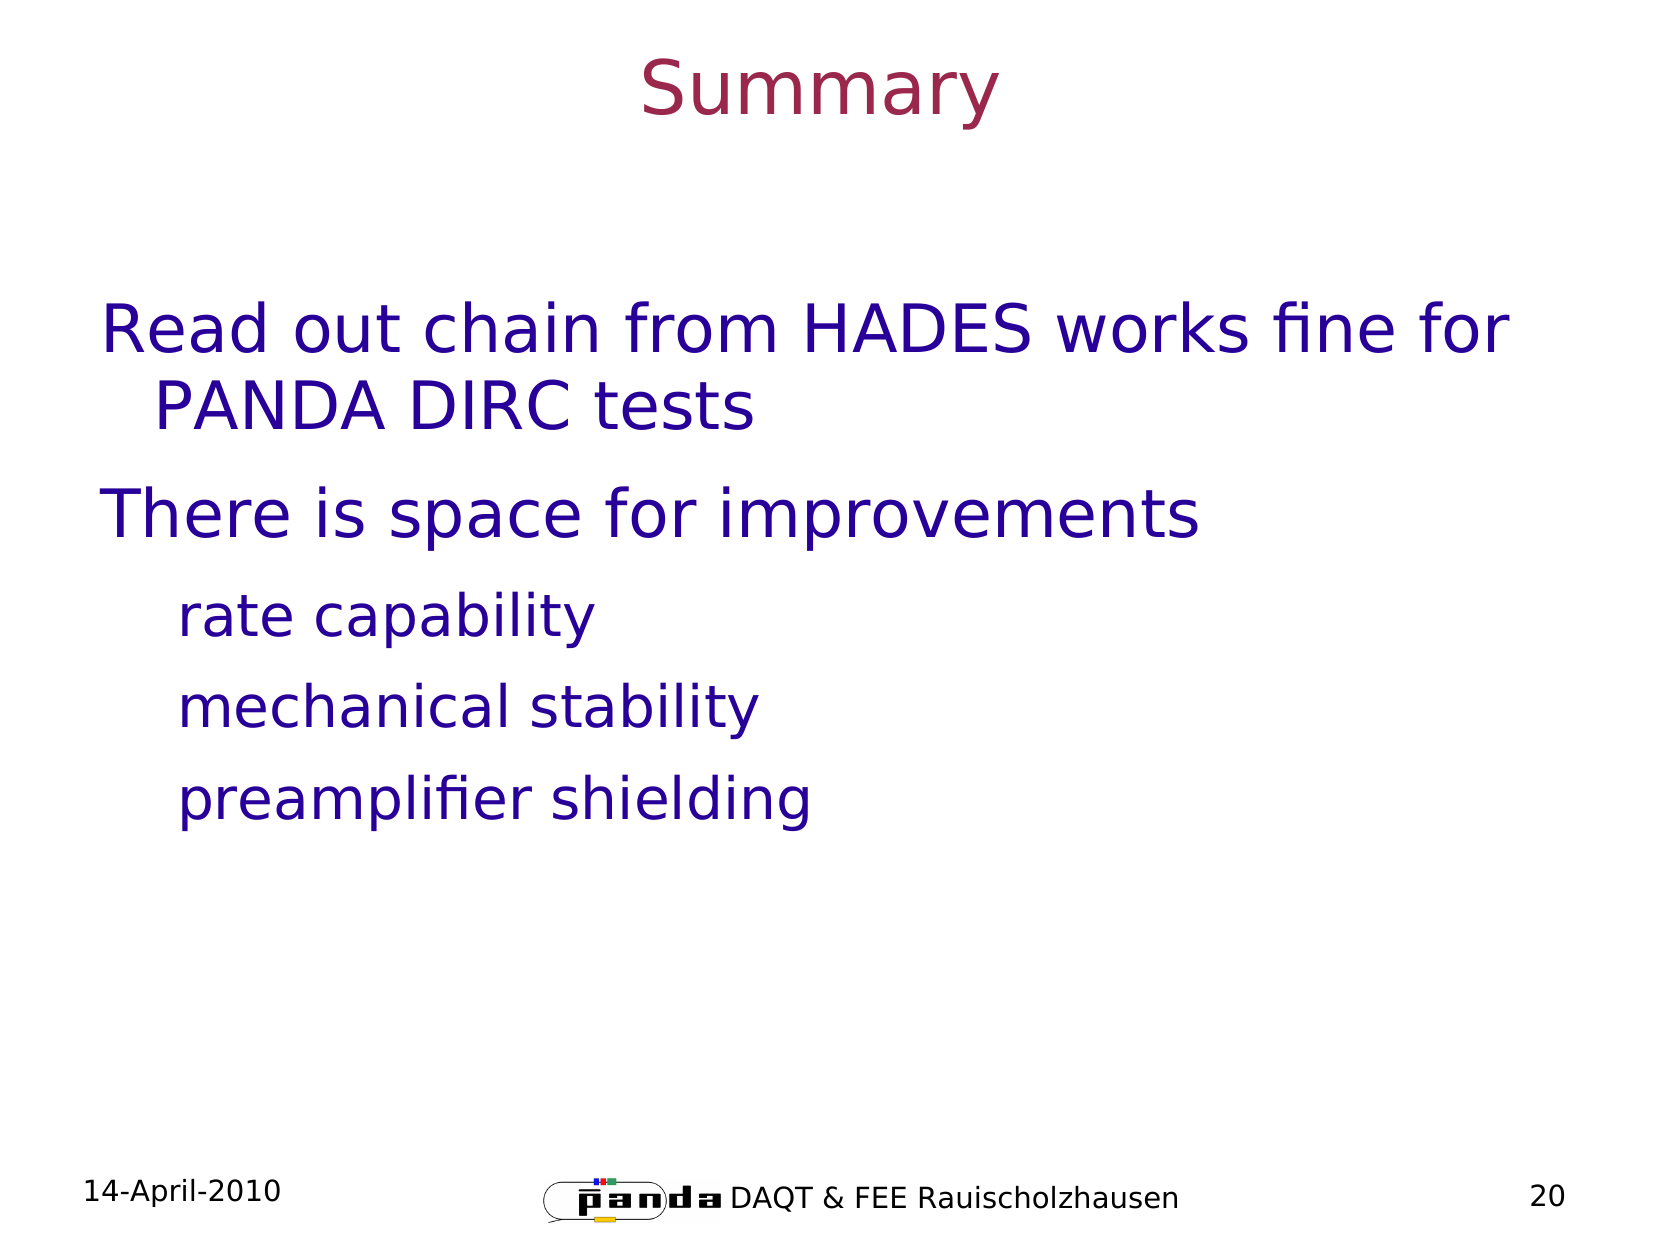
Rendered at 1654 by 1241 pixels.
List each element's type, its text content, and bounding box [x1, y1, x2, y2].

title Summary [76, 29, 1565, 148]
picture [543, 1178, 721, 1223]
list Read out chain from HADES works fine for PANDA DIRC tests There is space for improvements rate capability mechanical stability preamplifier shielding [82, 290, 1571, 1094]
